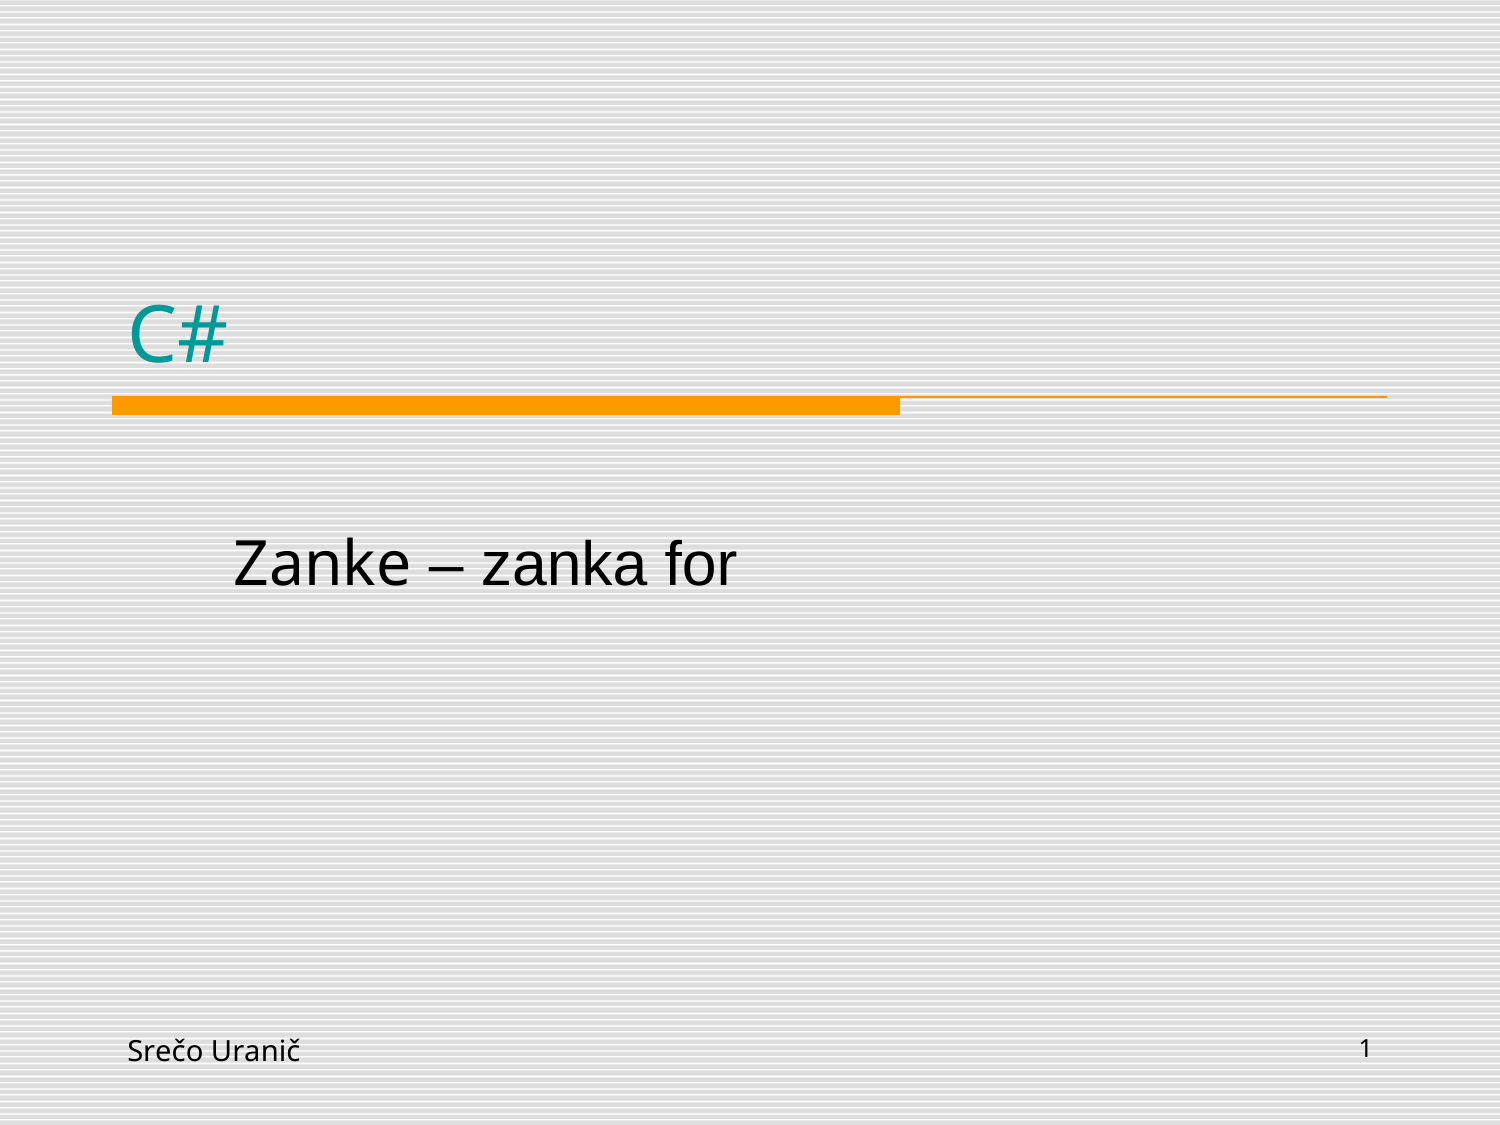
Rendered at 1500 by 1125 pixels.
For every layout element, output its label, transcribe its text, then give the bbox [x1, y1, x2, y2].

title C# [112, 160, 1388, 386]
text_box Zanke – zanka for [218, 515, 1369, 778]
text_box Srečo Uranič [112, 1025, 426, 1101]
text_box <number> [1074, 1025, 1388, 1101]
picture [0, 0, 1500, 1125]
